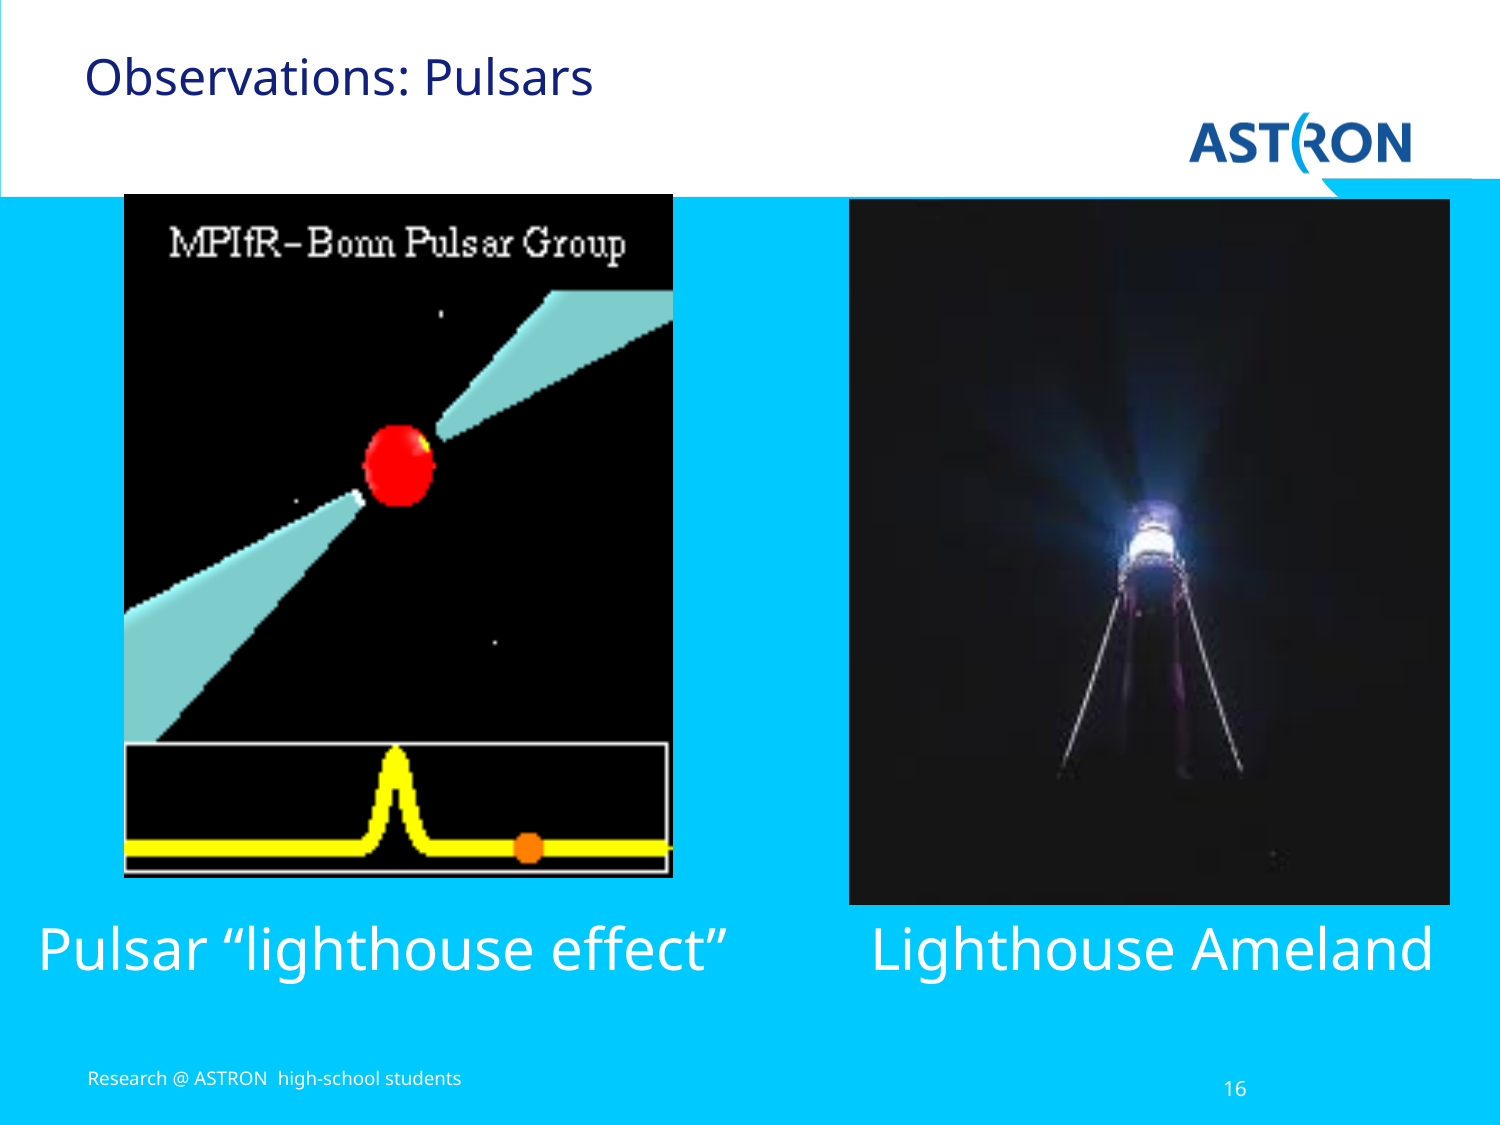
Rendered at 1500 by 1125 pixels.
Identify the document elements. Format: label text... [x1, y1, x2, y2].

text_box Lighthouse Ameland [1043, 912, 1500, 1013]
text_box <number> [1208, 1062, 1409, 1125]
text_box Research @ ASTRON high-school students [87, 1062, 1055, 1125]
text_box Pulsar “lighthouse effect” [37, 912, 1043, 1063]
picture [0, 0, 1500, 877]
text_box Observations: Pulsars [69, 37, 1075, 188]
picture [850, 200, 1449, 904]
